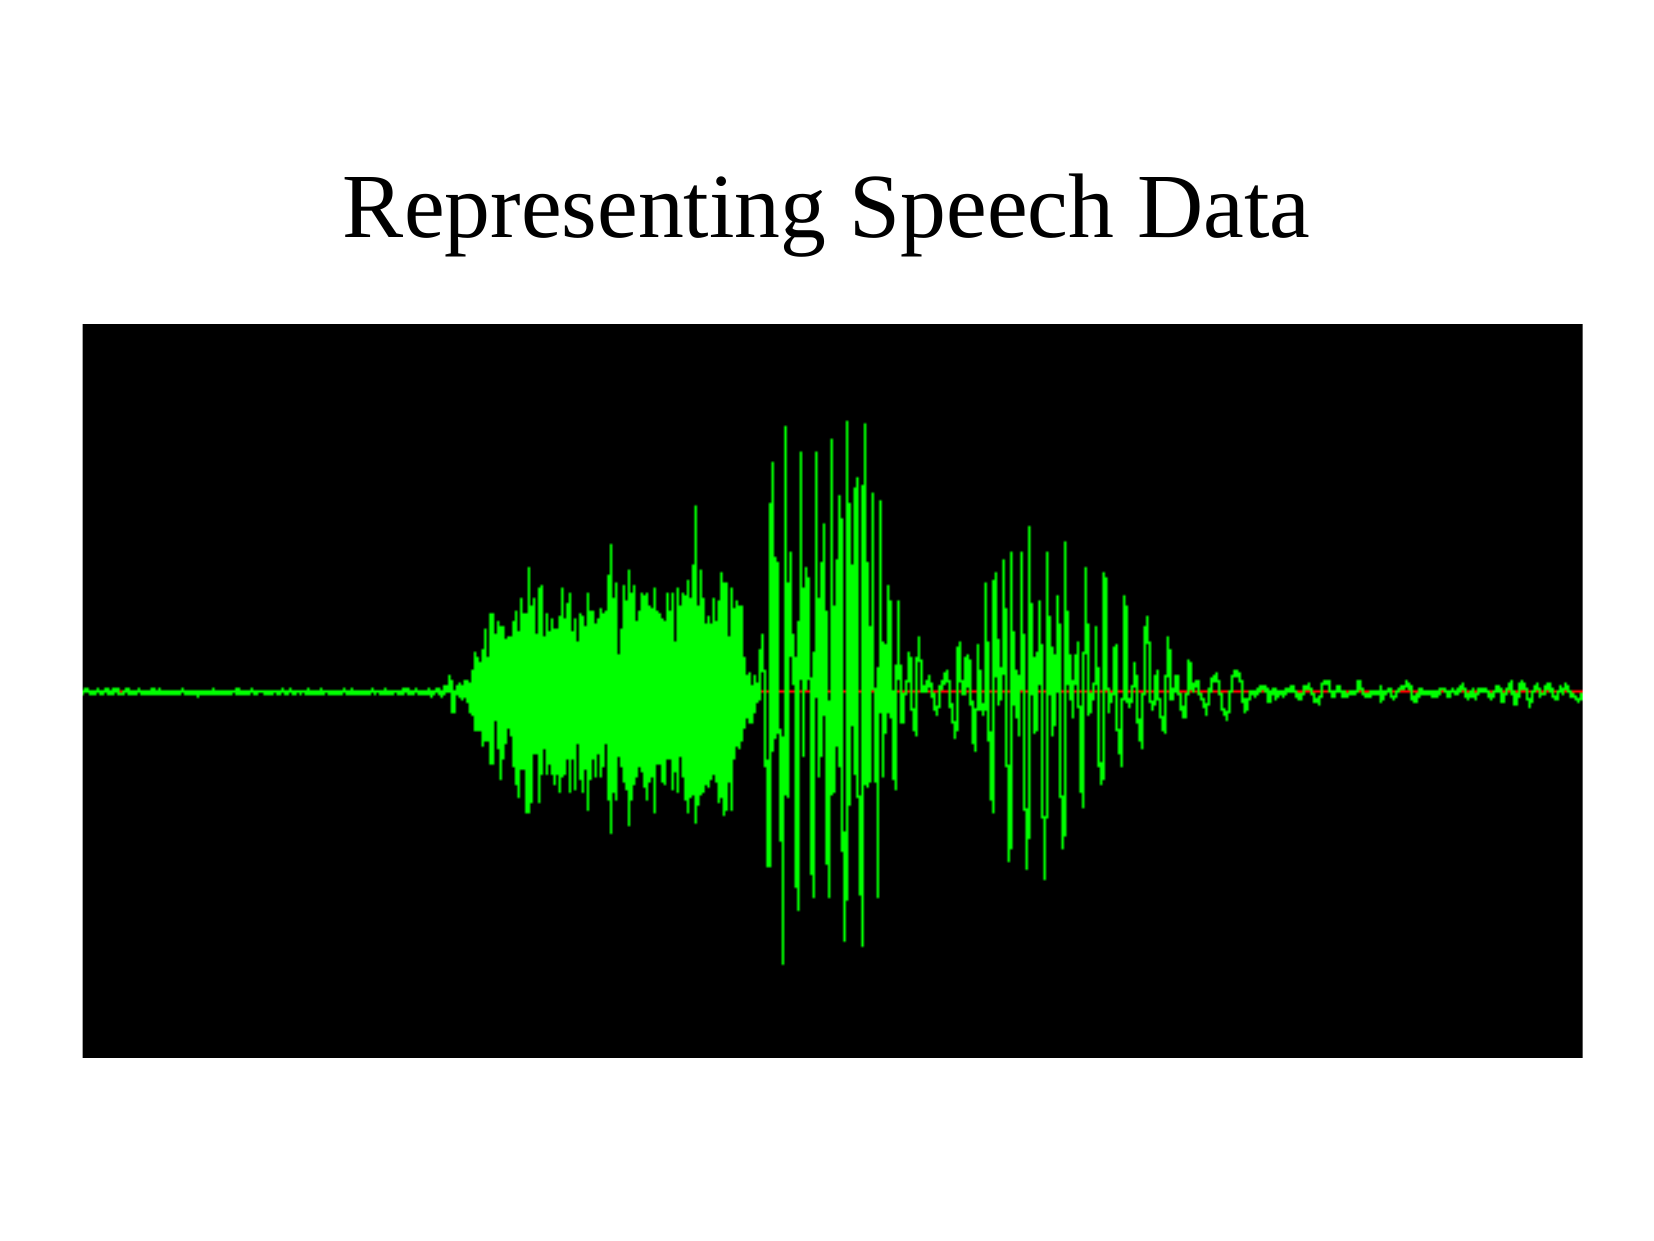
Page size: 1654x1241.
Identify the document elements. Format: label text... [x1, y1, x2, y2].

title Representing Speech Data [121, 102, 1534, 311]
chart [82, 324, 1583, 1058]
